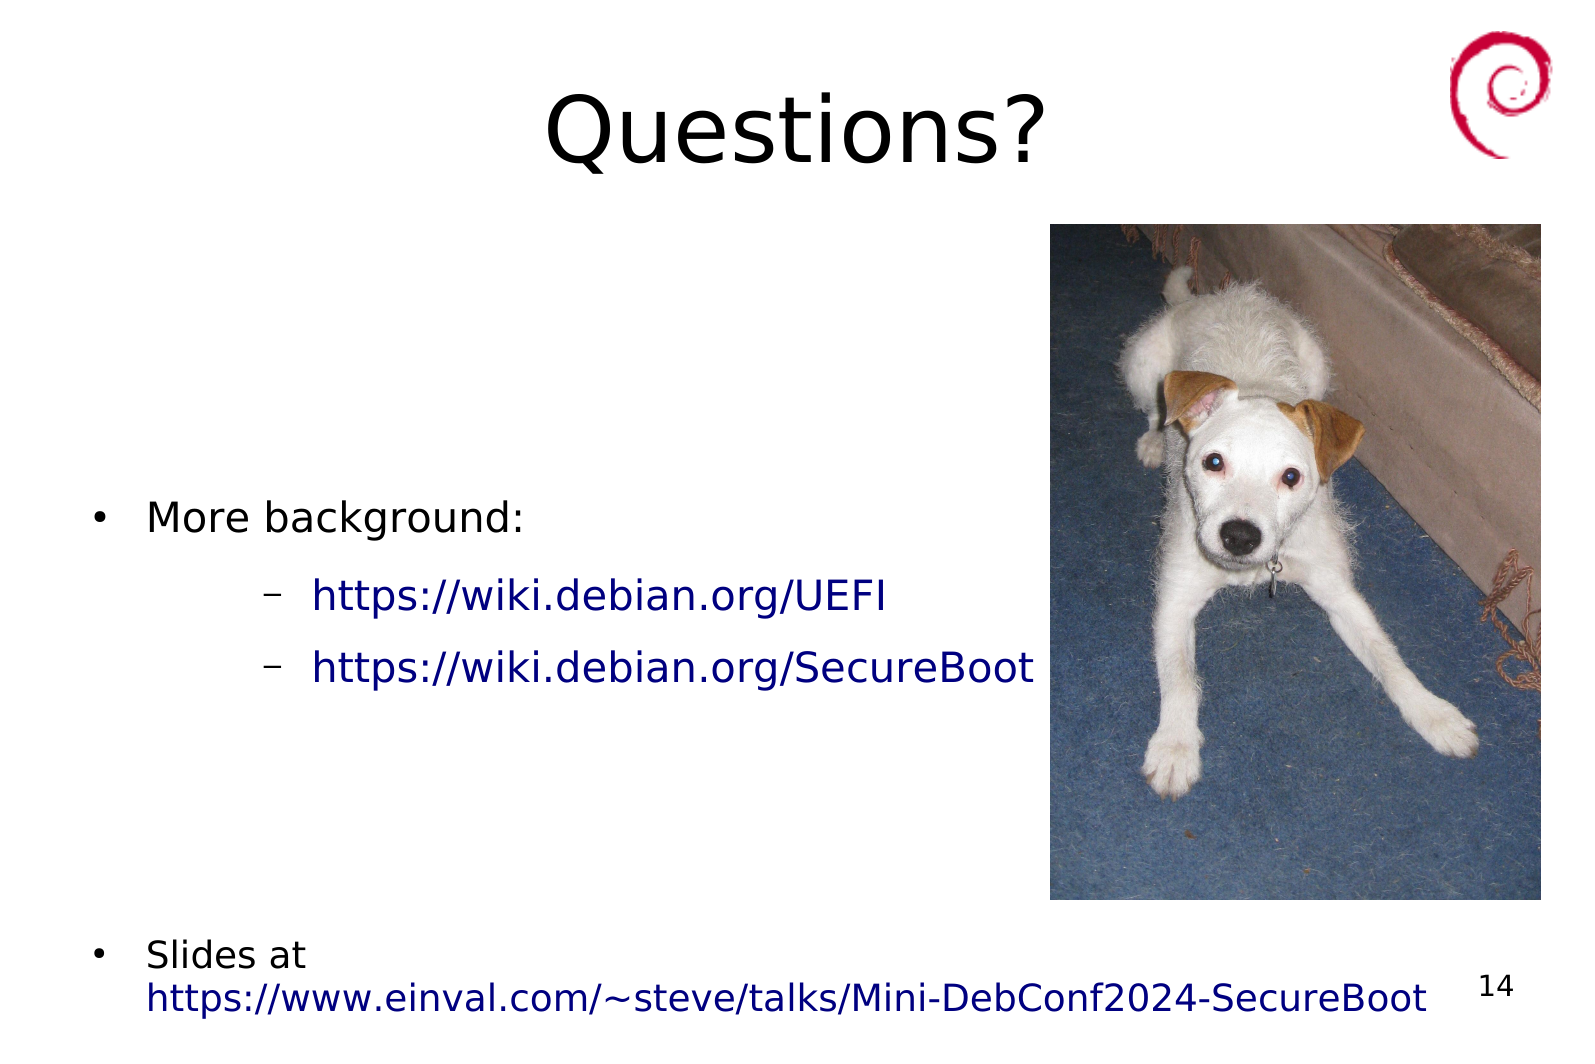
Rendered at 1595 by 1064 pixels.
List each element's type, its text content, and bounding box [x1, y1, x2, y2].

picture [1050, 224, 1541, 901]
picture [1450, 31, 1555, 159]
title Questions? [79, 42, 1515, 220]
list More background: https://wiki.debian.org/UEFI https://wiki.debian.org/SecureBoot Slides at https://www.einval.com/~steve/talks/Mini-DebConf2024-SecureBoot [75, 337, 1510, 1064]
